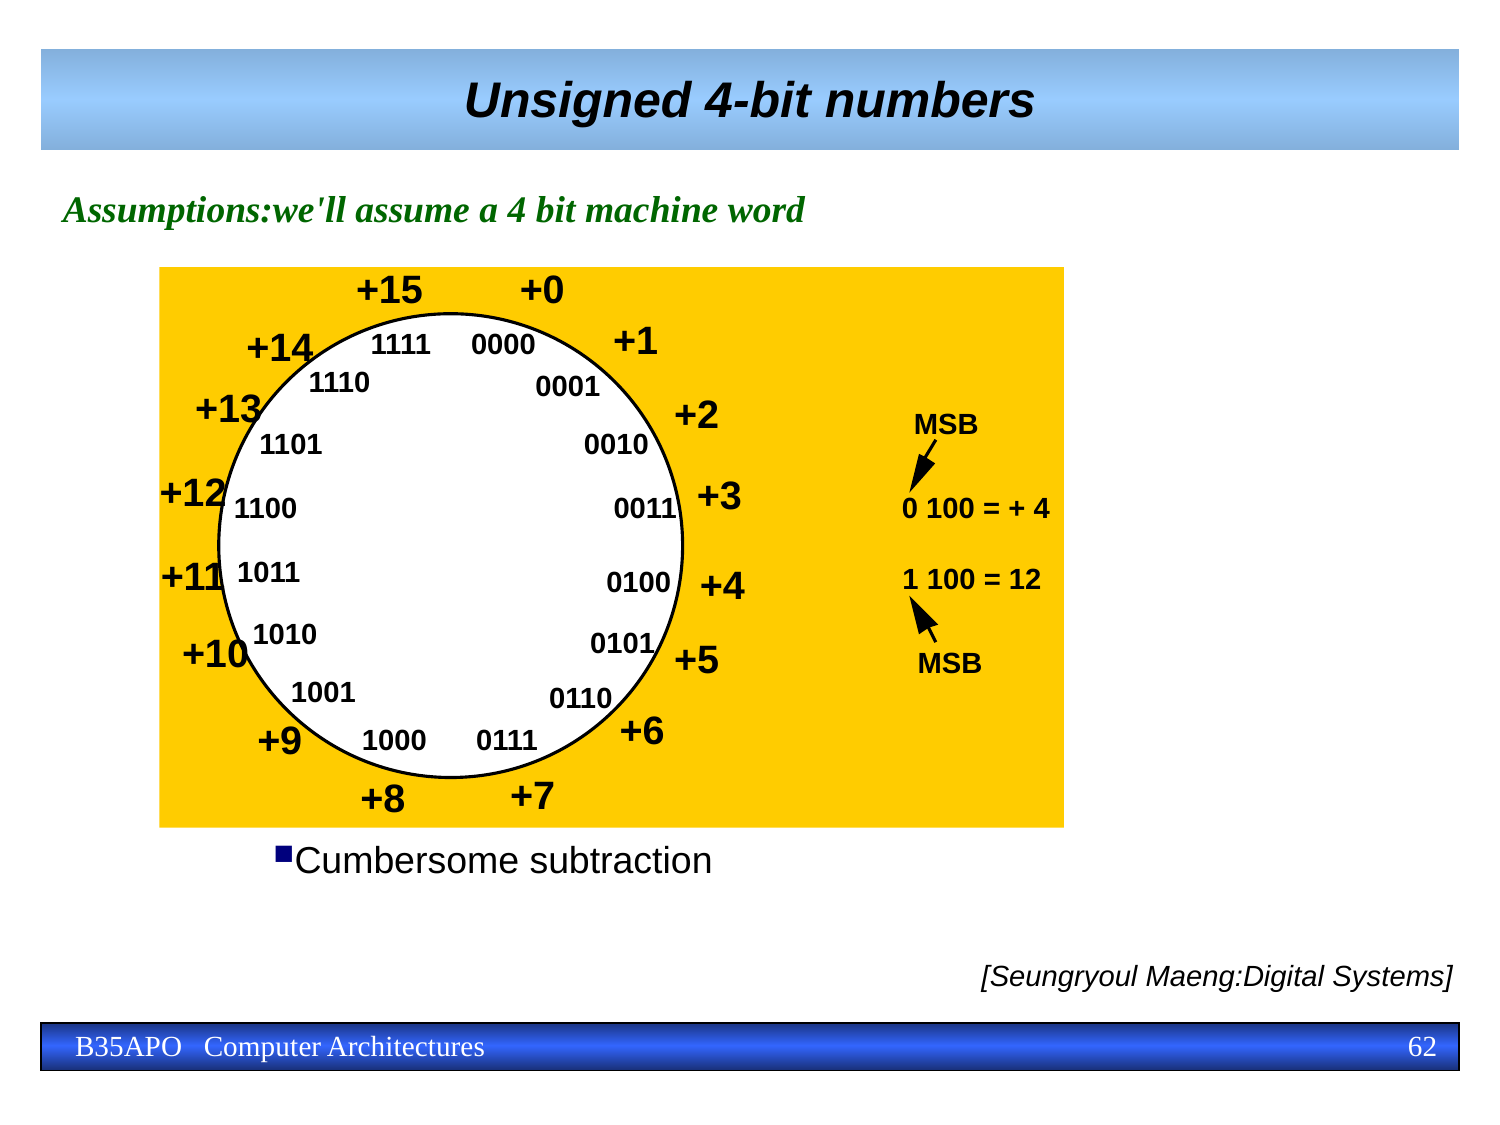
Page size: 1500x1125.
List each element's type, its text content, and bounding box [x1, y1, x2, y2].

text_box +4 [699, 560, 746, 608]
text_box +14 [246, 322, 314, 370]
text_box 1010 [252, 615, 318, 651]
text_box +0 [519, 263, 565, 312]
text_box +13 [195, 383, 263, 431]
text_box 1100 [233, 489, 298, 525]
text_box +10 [182, 627, 250, 676]
text_box 1101 [259, 424, 323, 460]
text_box 1000 [361, 721, 427, 757]
text_box 0 100 = + 4 [901, 489, 1059, 525]
text_box +3 [696, 470, 742, 518]
text_box MSB [917, 643, 983, 679]
text_box 1011 [236, 553, 301, 589]
text_box 1 100 = 12 [902, 560, 1042, 596]
text_box 1111 [370, 325, 432, 361]
text_box Assumptions:we'll assume a 4 bit machine word [48, 176, 1463, 238]
text_box 0010 [583, 424, 650, 460]
text_box 0000 [471, 325, 537, 361]
text_box 0111 [476, 721, 539, 757]
text_box 0110 [549, 679, 613, 715]
text_box 1110 [308, 363, 371, 399]
text_box [159, 267, 1064, 828]
text_box +15 [356, 263, 424, 312]
text_box +2 [674, 389, 720, 438]
text_box +9 [257, 714, 303, 763]
title Unsigned 4-bit numbers [41, 49, 1459, 150]
text_box +7 [510, 769, 556, 818]
text_box +6 [619, 705, 665, 753]
text_box Cumbersome subtraction [258, 828, 728, 889]
text_box [Seungryoul Maeng:Digital Systems] [900, 949, 1469, 1000]
text_box +5 [674, 634, 720, 682]
text_box 0001 [535, 367, 601, 403]
text_box 0101 [590, 624, 656, 660]
text_box +8 [360, 772, 406, 821]
text_box 1001 [290, 673, 357, 709]
text_box 0011 [613, 489, 678, 525]
text_box MSB [914, 405, 979, 441]
text_box 0100 [606, 563, 672, 599]
text_box +11 [160, 550, 226, 599]
text_box +12 [159, 466, 227, 515]
text_box +1 [613, 315, 659, 364]
